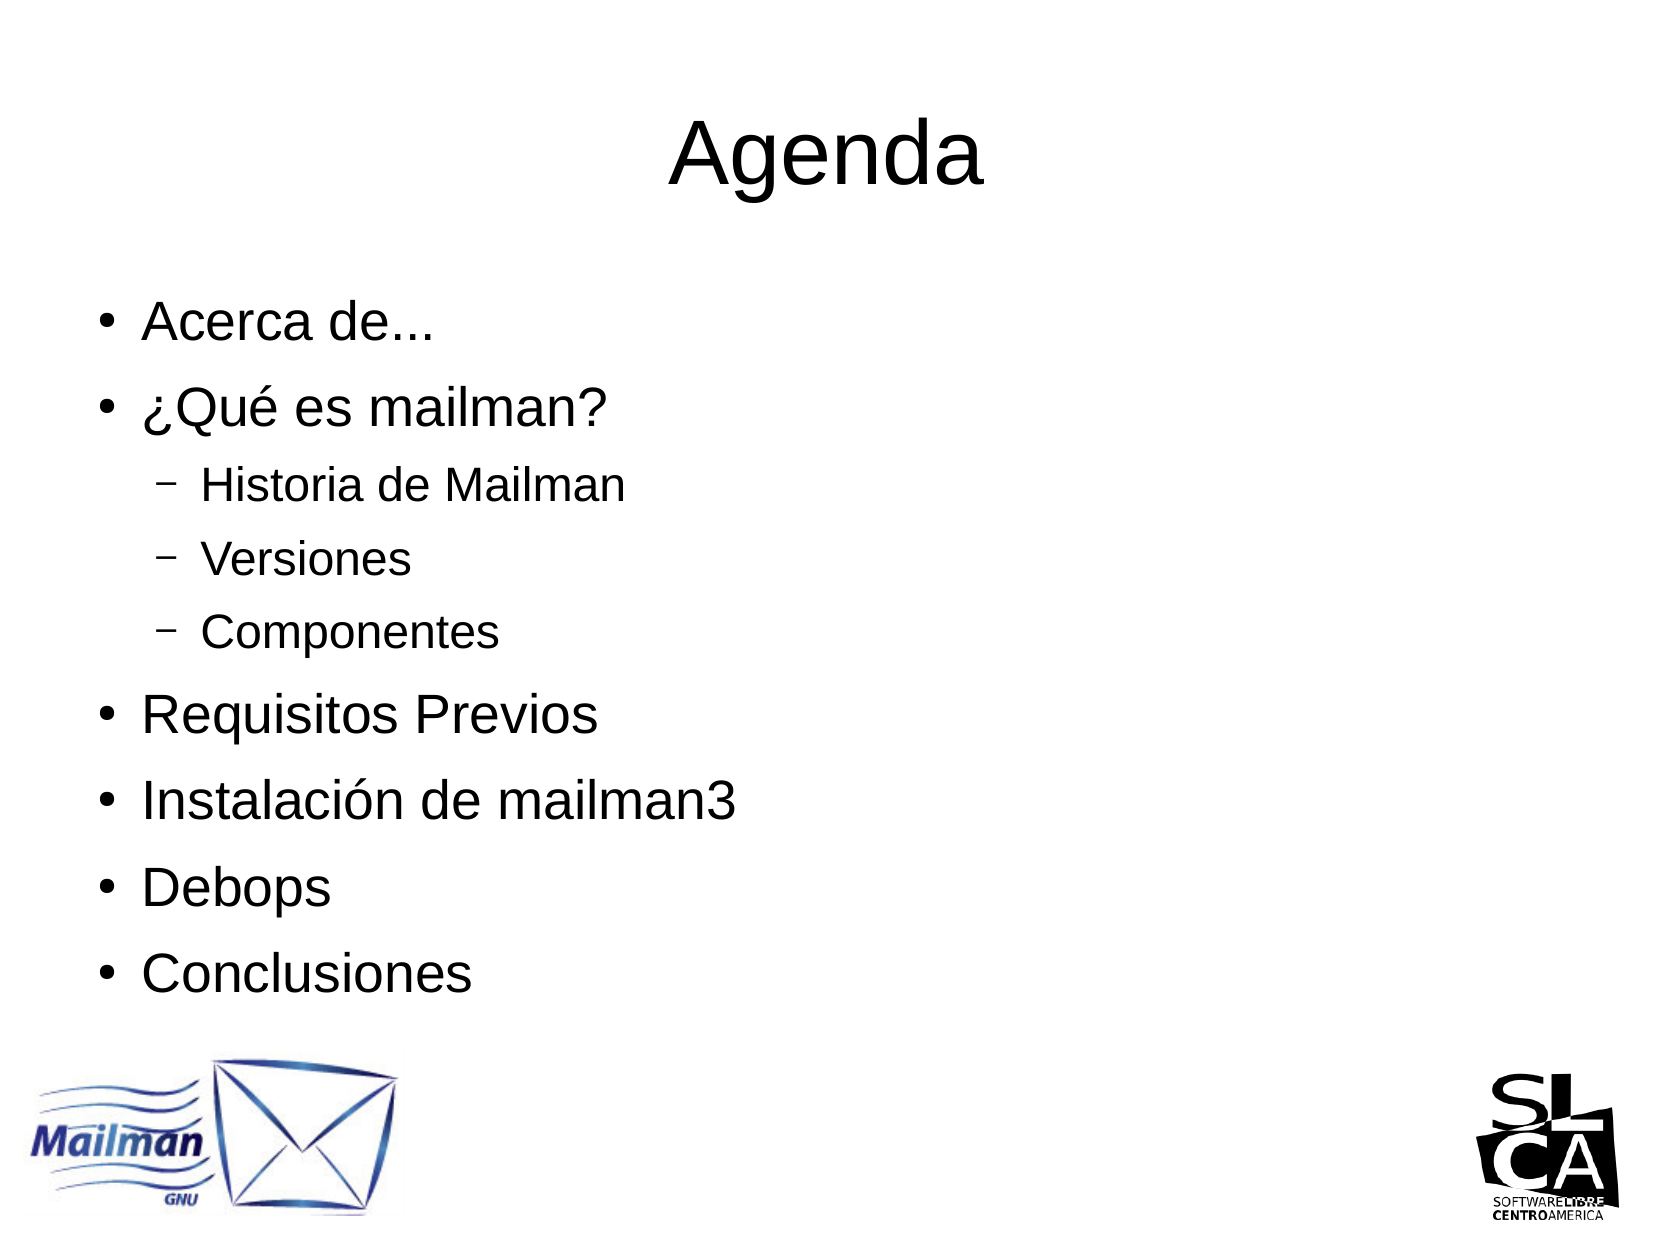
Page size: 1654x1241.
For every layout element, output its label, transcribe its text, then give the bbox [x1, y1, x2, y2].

list Acerca de... ¿Qué es mailman? Historia de Mailman Versiones Componentes Requisitos Previos Instalación de mailman3 Debops Conclusiones [82, 290, 1571, 1010]
title Agenda [82, 49, 1571, 257]
picture [23, 1051, 405, 1216]
picture [1476, 1062, 1619, 1220]
